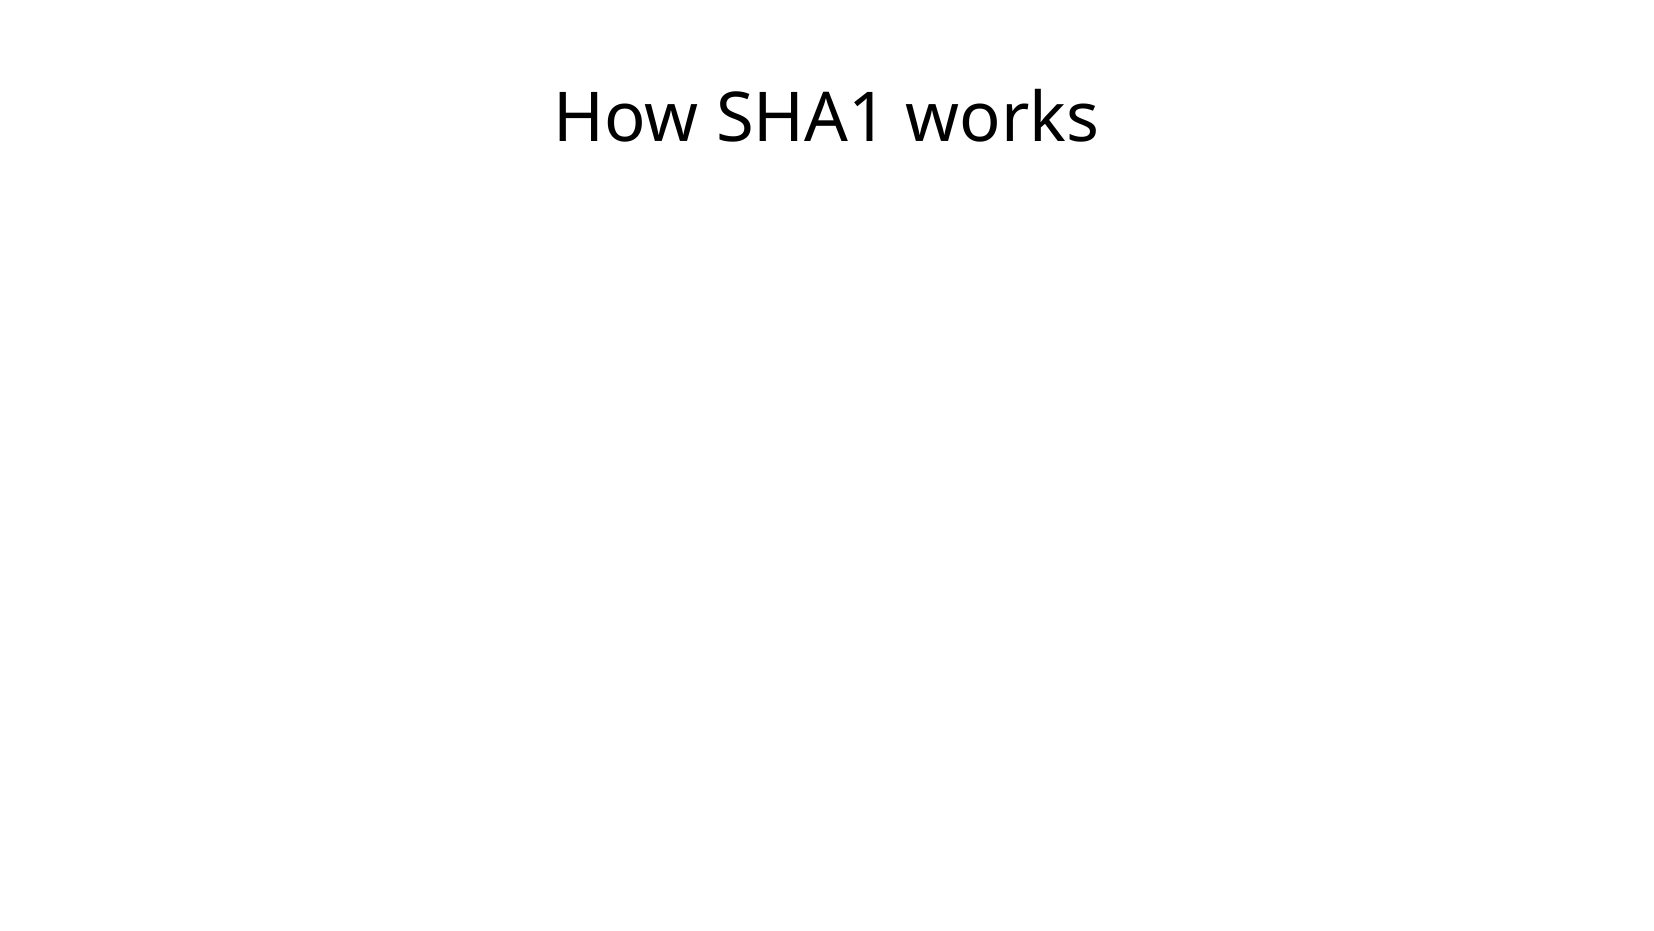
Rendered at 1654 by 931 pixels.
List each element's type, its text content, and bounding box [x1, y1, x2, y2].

title How SHA1 works [82, 37, 1571, 193]
